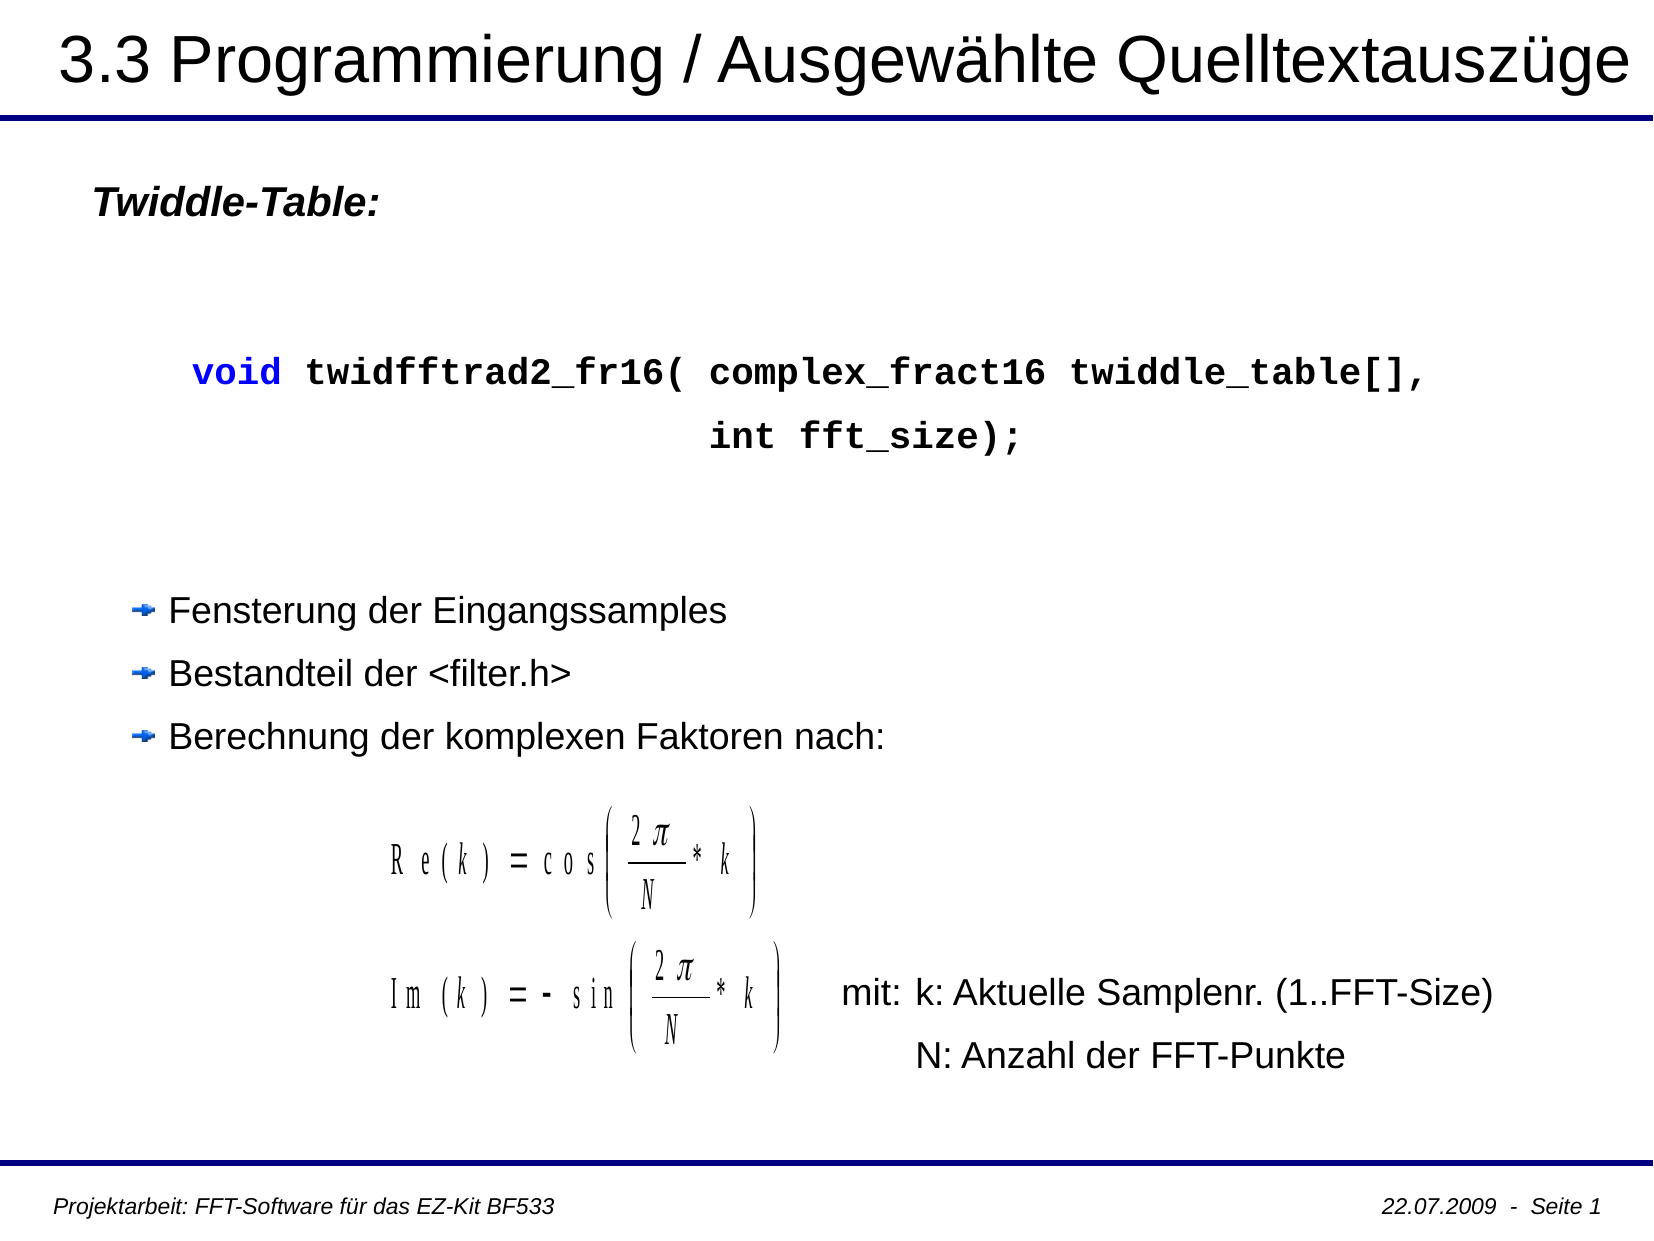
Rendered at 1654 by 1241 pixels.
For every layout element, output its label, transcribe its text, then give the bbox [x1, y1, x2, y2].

text_box Fensterung der Eingangssamples Bestandteil der <filter.h> Berechnung der komplexen Faktoren nach: [118, 561, 1506, 745]
text_box mit: k: Aktuelle Samplenr. (1..FFT-Size) N: Anzahl der FFT-Punkte [826, 943, 1595, 1063]
text_box void twidfftrad2_fr16( complex_fract16 twiddle_table[], int fft_size); [177, 324, 1565, 446]
title Projektarbeit: FFT-Software für das EZ-Kit BF533 22.07.2009 - Seite 1 [53, 1191, 1654, 1222]
title 3.3 Programmierung / Ausgewählte Quelltextauszüge [58, 0, 1654, 119]
text_box Twiddle-Table: [0, 147, 621, 210]
chart [383, 797, 798, 1063]
